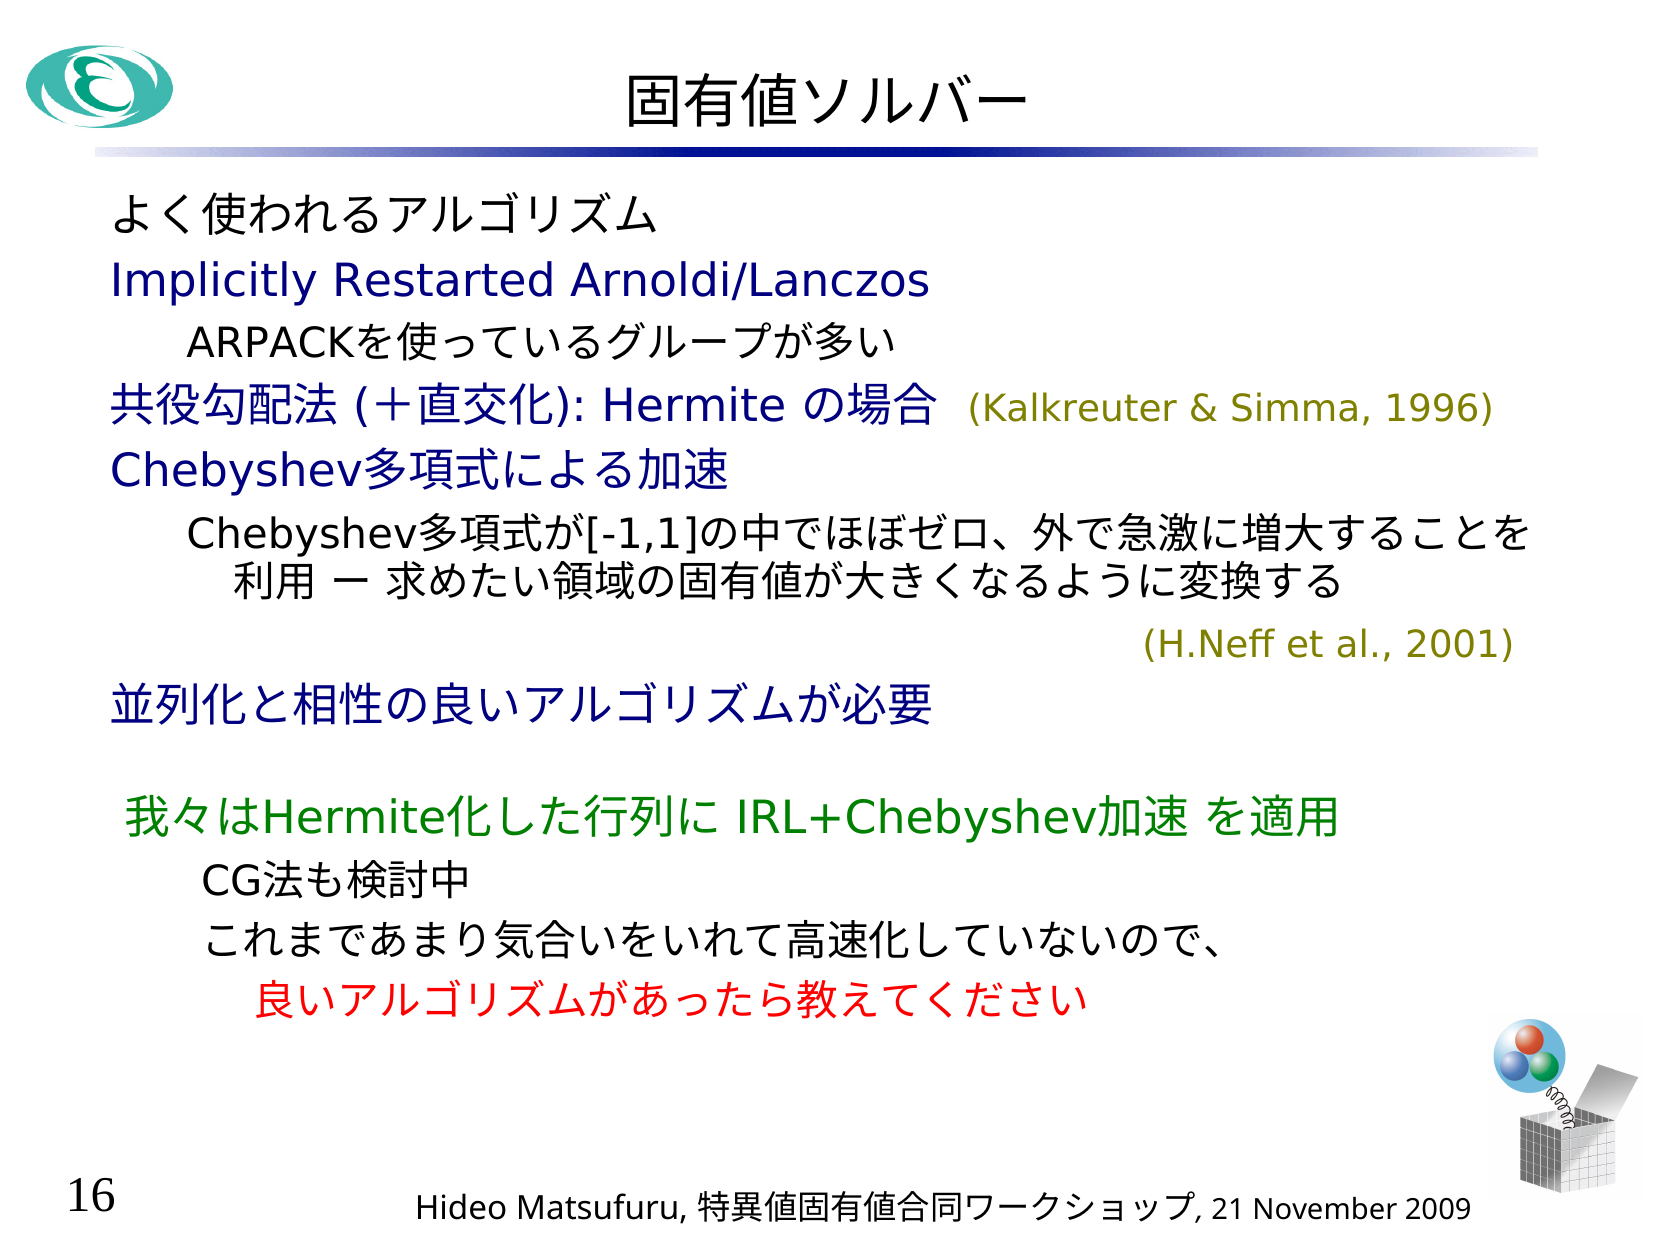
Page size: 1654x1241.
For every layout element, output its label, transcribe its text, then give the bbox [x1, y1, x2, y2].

picture [95, 147, 1538, 157]
list 我々はHermite化した行列に IRL+Chebyshev加速 を適用 CG法も検討中 これまであまり気合いをいれて高速化していないので、 良いアルゴリズムがあったら教えてください [106, 791, 1559, 1026]
list よく使われるアルゴリズム Implicitly Restarted Arnoldi/Lanczos ARPACKを使っているグループが多い 共役勾配法 (＋直交化): Hermite の場合 (Kalkreuter & Simma, 1996) Chebyshev多項式による加速 Chebyshev多項式が[-1,1]の中でほぼゼロ、外で急激に増大することを利用 ー 求めたい領域の固有値が大きくなるように変換する (H.Neff et al., 2001) 並列化と相性の良いアルゴリズムが必要 [92, 188, 1544, 732]
picture [1488, 1012, 1644, 1200]
picture [20, 37, 179, 136]
title 固有値ソルバー [204, 49, 1453, 156]
